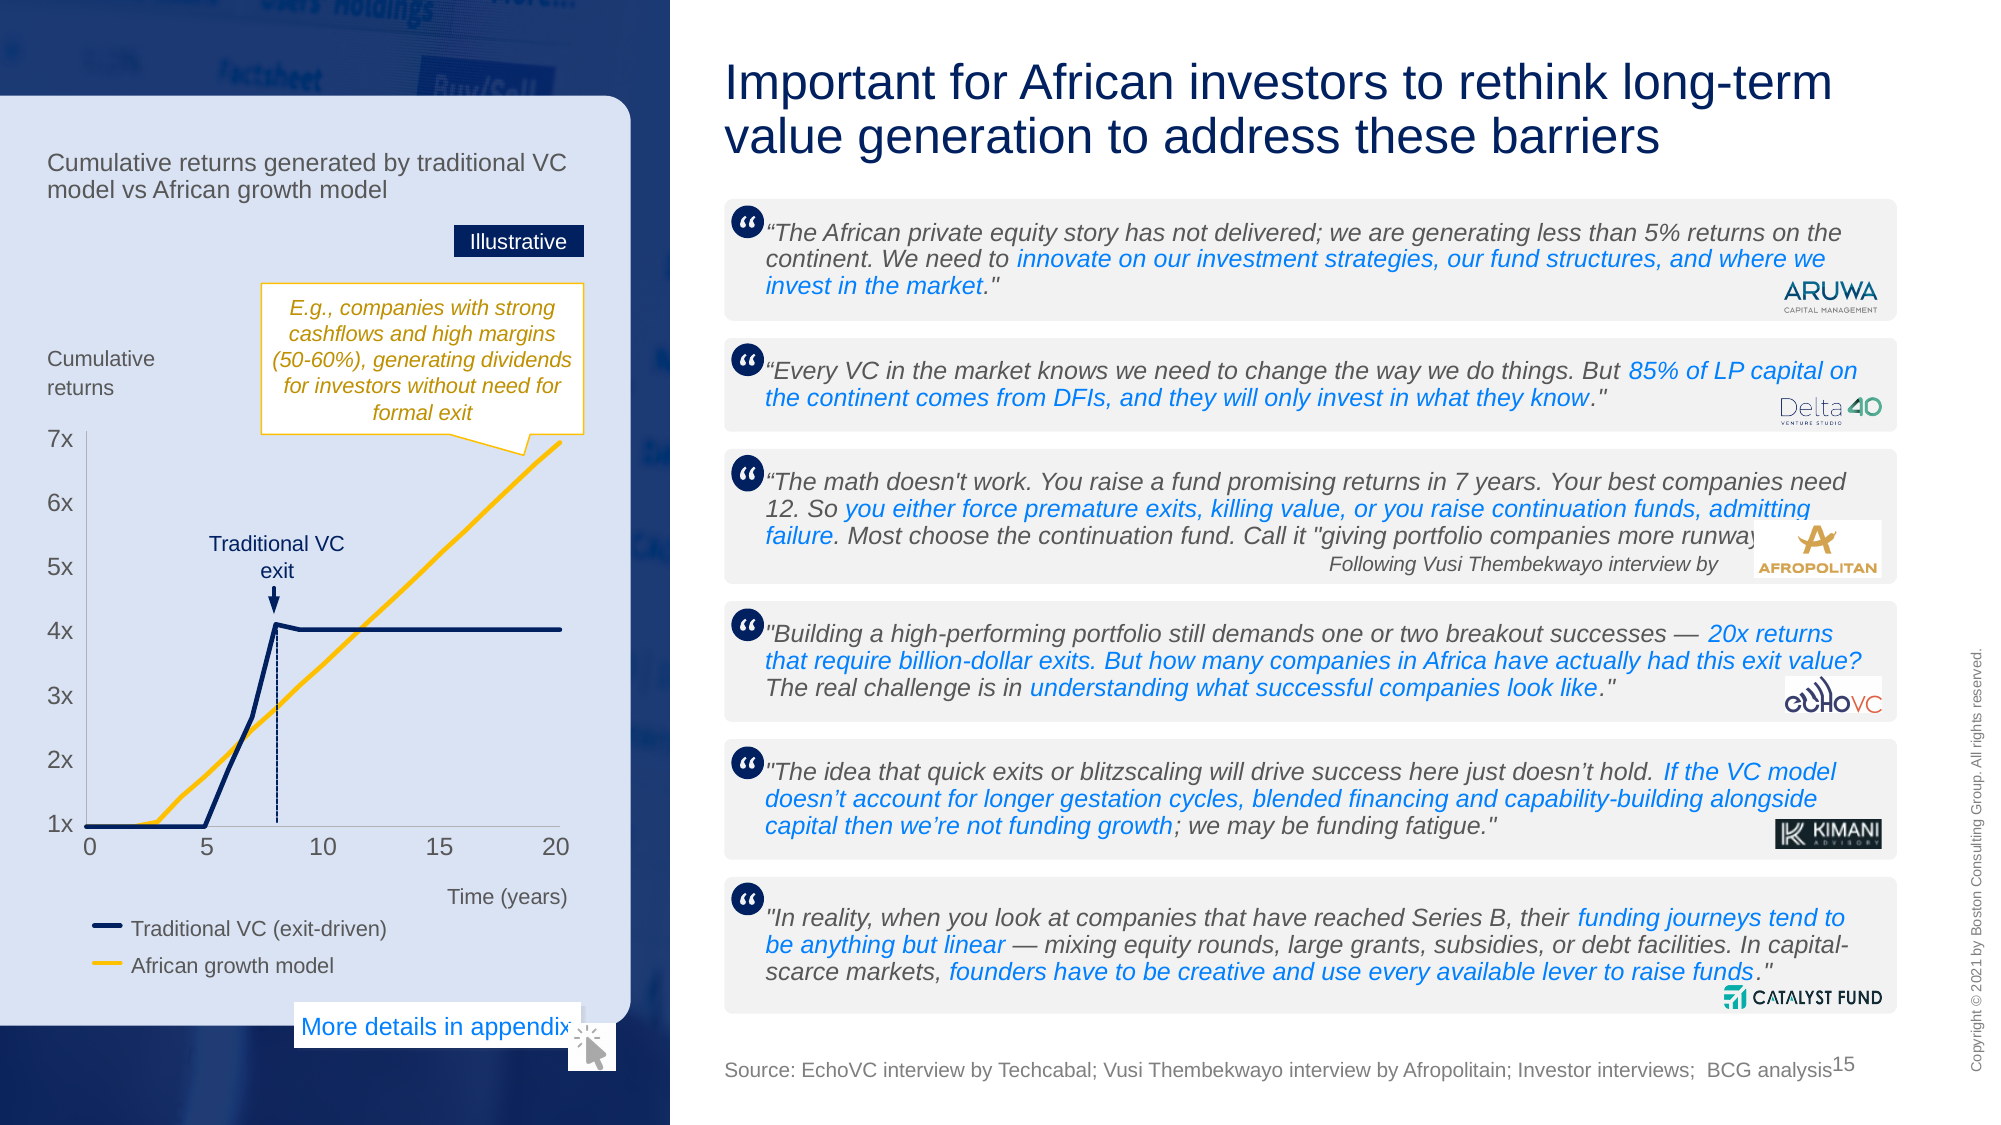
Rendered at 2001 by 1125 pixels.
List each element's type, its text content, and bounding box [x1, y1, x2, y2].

text_box “Every VC in the market knows we need to change the way we do things. But 85% of LP capital on the continent comes from DFIs, and they will only invest in what they know." [724, 338, 1897, 432]
text_box 15 [426, 827, 454, 860]
picture [1775, 819, 1882, 849]
text_box Time (years) [447, 880, 570, 909]
text_box "The idea that quick exits or blitzscaling will drive success here just doesn’t hold. If the VC model doesn’t account for longer gestation cycles, blended financing and capability-building alongside capital then we’re not funding growth; we may be funding fatigue." [724, 739, 1897, 860]
text_box [731, 882, 764, 916]
text_box “The math doesn't work. You raise a fund promising returns in 7 years. Your best companies need 12. So you either force premature exits, killing value, or you raise continuation funds, admitting failure. Most choose the continuation fund. Call it "giving portfolio companies more runway." Following Vusi Thembekwayo interview by xxxxxxxxxx [724, 448, 1897, 584]
text_box [731, 343, 764, 377]
text_box 4x [47, 612, 73, 645]
text_box [0, 0, 670, 1125]
text_box 7x [47, 420, 73, 453]
text_box E.g., companies with strong cashflows and high margins (50-60%), generating dividends for investors without need for formal exit [261, 283, 584, 456]
text_box 3x [47, 676, 73, 709]
text_box More details in appendix [294, 1002, 581, 1048]
text_box [731, 205, 764, 239]
text_box 5x [47, 548, 73, 581]
text_box Source: EchoVC interview by Techcabal; Vusi Thembekwayo interview by Afropolitain; Investor interviews; BCG analysis [724, 1059, 1897, 1082]
text_box 5 [200, 827, 214, 860]
picture [1781, 397, 1882, 425]
text_box 10 [309, 827, 337, 860]
text_box Traditional VC (exit-driven) [131, 912, 392, 941]
text_box African growth model [131, 949, 337, 978]
picture [568, 1023, 616, 1071]
text_box 6x [47, 484, 73, 517]
text_box Cumulative returns generated by traditional VC model vs African growth model [47, 146, 584, 208]
text_box 2x [47, 740, 73, 773]
text_box [731, 454, 764, 492]
title Important for African investors to rethink long-term value generation to address these barriers [724, 55, 1897, 166]
picture [1753, 520, 1882, 578]
text_box “The African private equity story has not delivered; we are generating less than 5% returns on the continent. We need to innovate on our investment strategies, our fund structures, and where we invest in the market." [724, 198, 1897, 321]
text_box [731, 746, 764, 780]
text_box 20 [542, 827, 570, 860]
chart [76, 423, 570, 835]
picture [1782, 278, 1882, 315]
text_box 0 [83, 827, 97, 860]
picture [1785, 676, 1882, 713]
picture [1724, 985, 1882, 1009]
text_box "Building a high-performing portfolio still demands one or two breakout successes — 20x returns that require billion-dollar exits. But how many companies in Africa have actually had this exit value? The real challenge is in understanding what successful companies look like." [724, 601, 1897, 722]
text_box 1x [47, 804, 73, 837]
text_box [731, 608, 764, 642]
text_box "In reality, when you look at companies that have reached Series B, their funding journeys tend to be anything but linear — mixing equity rounds, large grants, subsidies, or debt facilities. In capital-scarce markets, founders have to be creative and use every available lever to raise funds." [724, 876, 1897, 1014]
text_box Cumulative returns [47, 342, 157, 400]
text_box Illustrative [454, 225, 584, 257]
text_box Traditional VC exit [204, 530, 350, 577]
